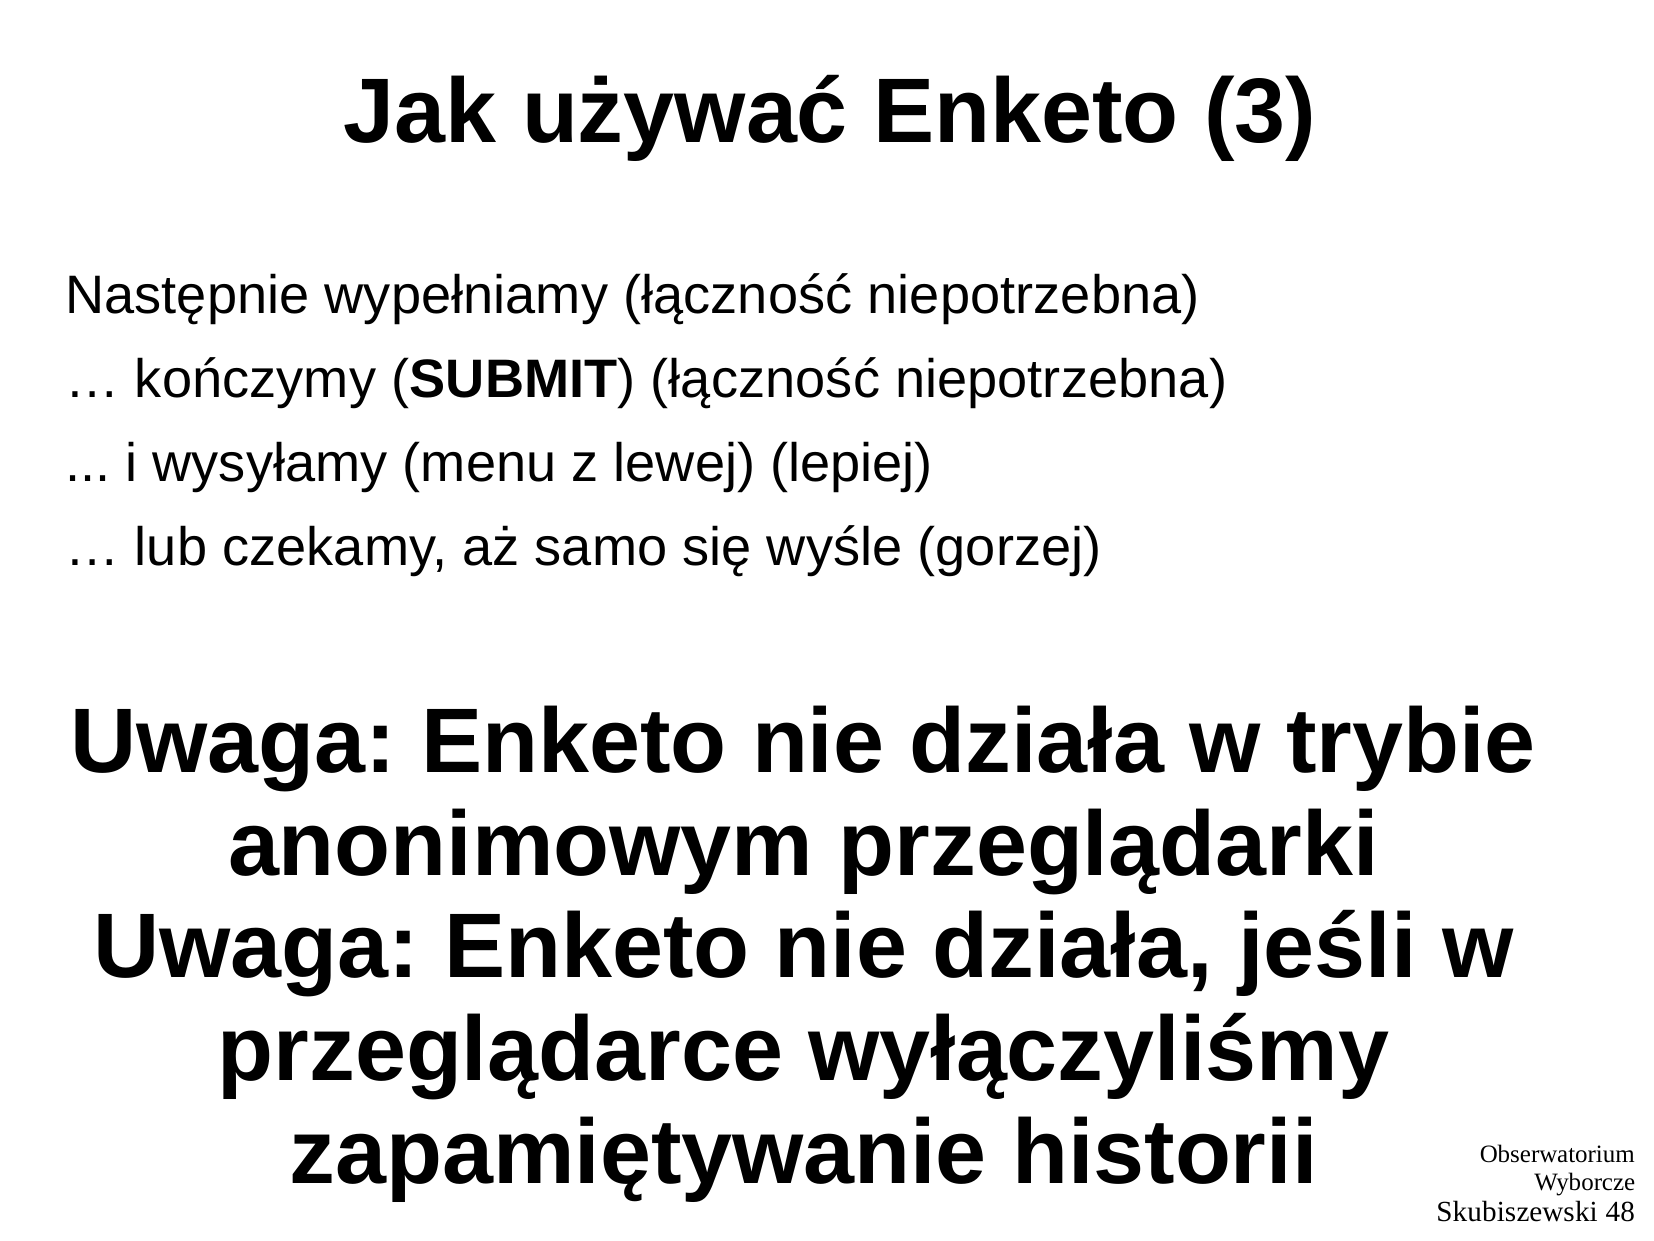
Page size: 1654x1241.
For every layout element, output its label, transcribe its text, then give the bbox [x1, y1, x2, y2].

title Jak używać Enketo (3) [86, 60, 1575, 180]
list Następnie wypełniamy (łączność niepotrzebna) … kończymy (SUBMIT) (łączność niepotrzebna) ... i wysyłamy (menu z lewej) (lepiej) … lub czekamy, aż samo się wyśle (gorzej) [30, 180, 1583, 1156]
title Uwaga: Enketo nie działa w trybie anonimowym przeglądarki Uwaga: Enketo nie działa, jeśli w przeglądarce wyłączyliśmy zapamiętywanie historii [60, 690, 1549, 1203]
